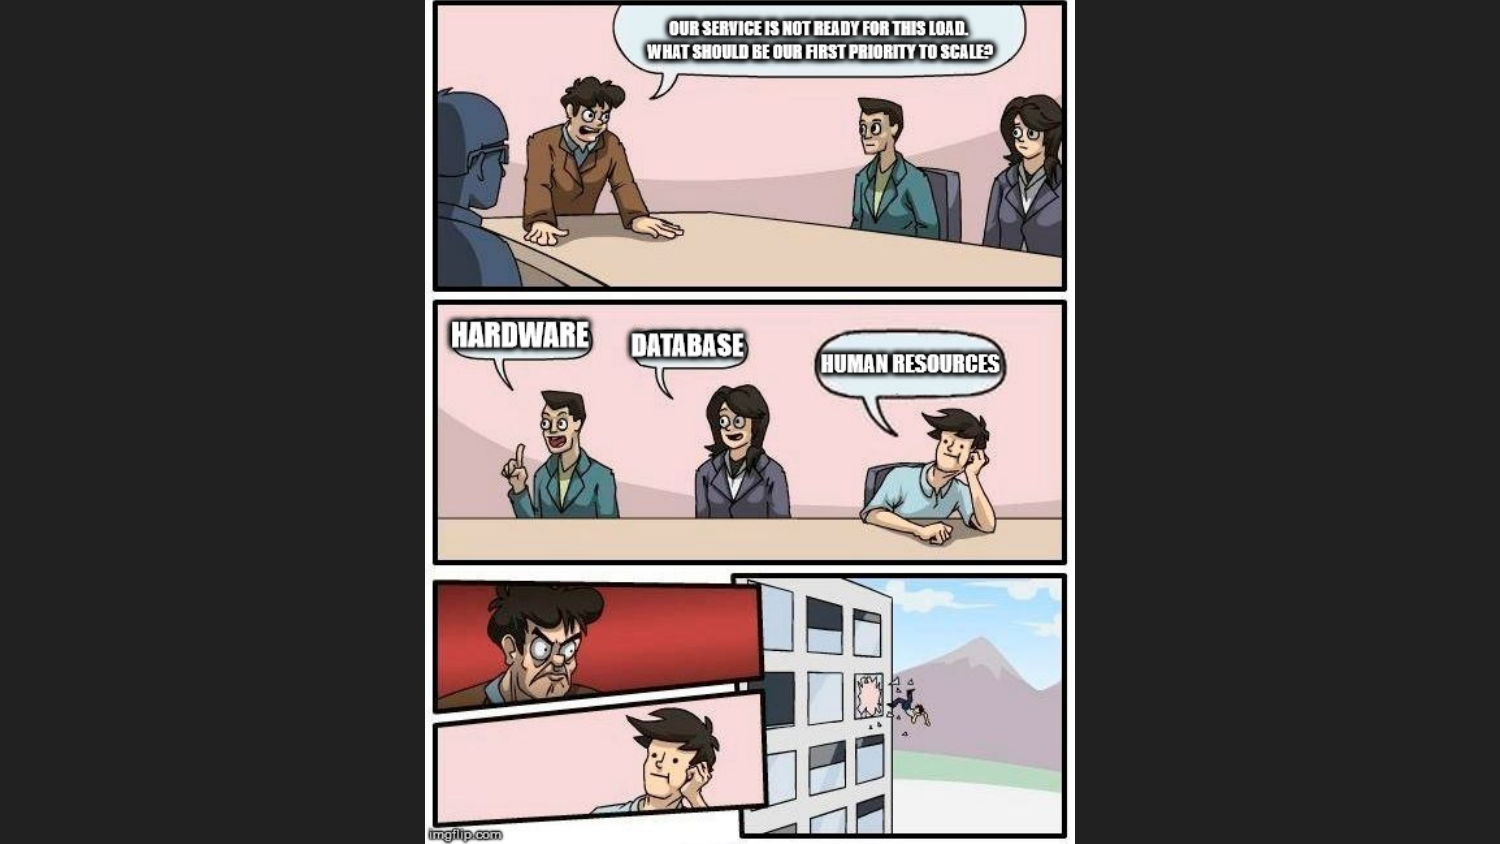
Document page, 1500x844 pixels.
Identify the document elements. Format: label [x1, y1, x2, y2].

picture [425, 0, 1075, 844]
